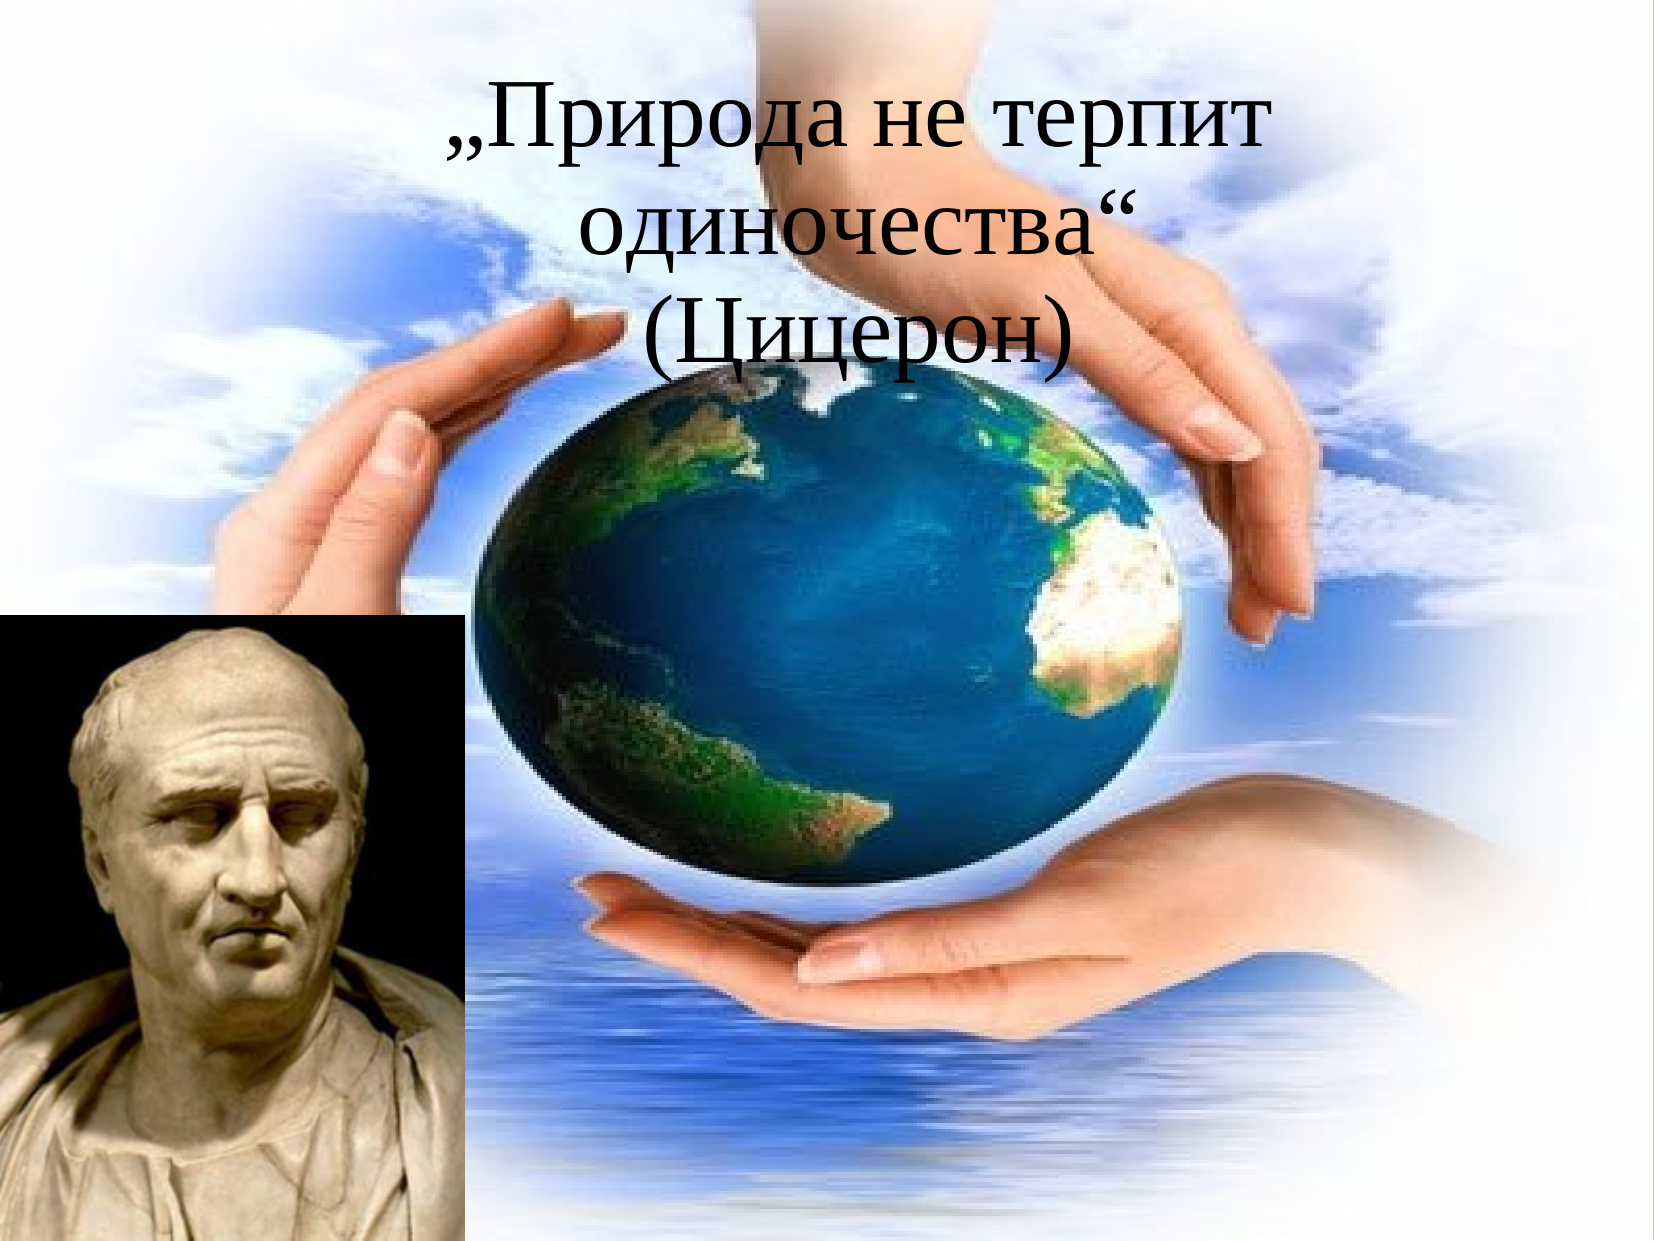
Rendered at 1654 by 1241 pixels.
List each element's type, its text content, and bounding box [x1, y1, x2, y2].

picture [0, 0, 1654, 1241]
title „Природа не терпит одиночества“ (Цицерон) [152, 59, 1565, 384]
